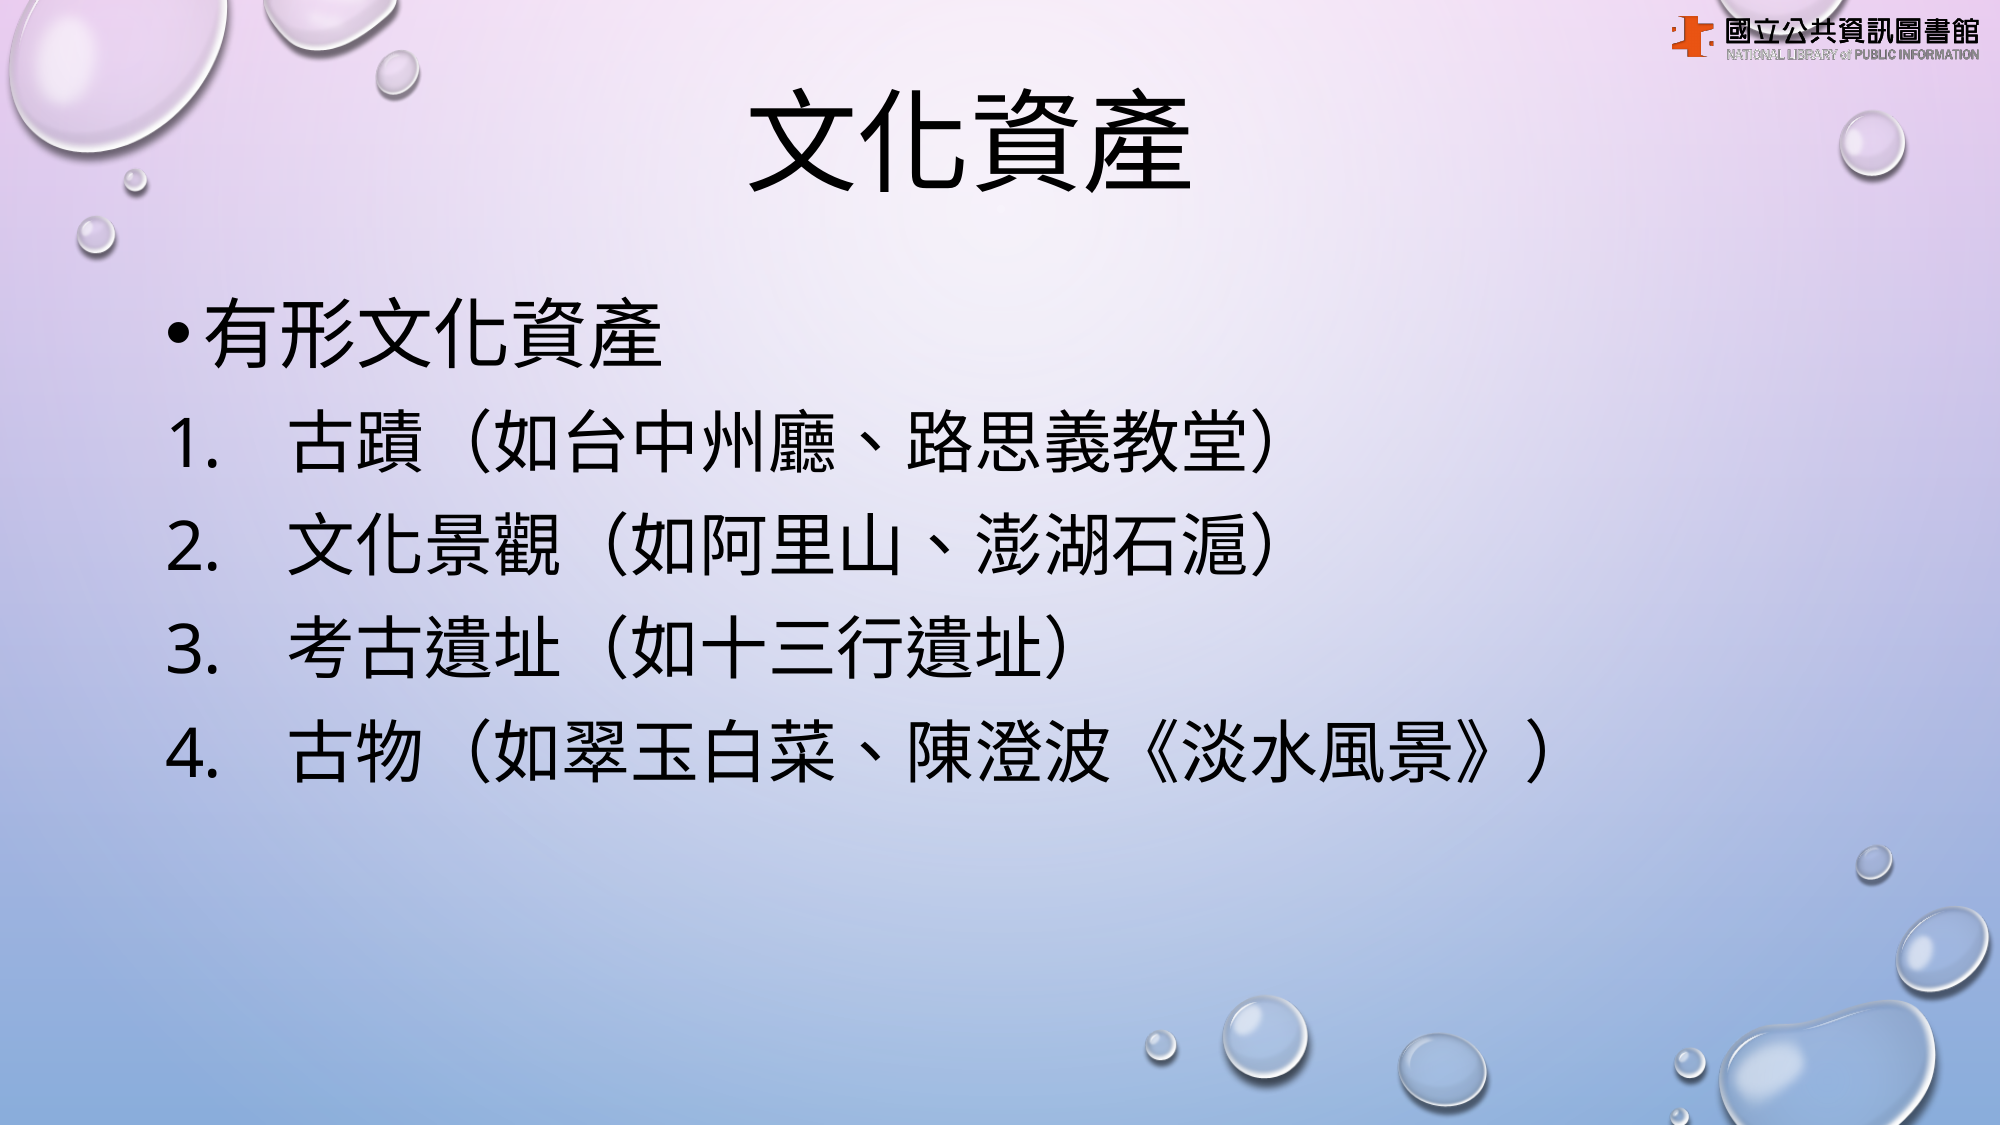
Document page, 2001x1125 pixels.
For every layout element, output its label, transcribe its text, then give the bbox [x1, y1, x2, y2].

title 文化資產 [120, 16, 1821, 278]
list 有形文化資產 古蹟（如台中州廳、路思義教堂） 文化景觀（如阿里山、澎湖石滬） 考古遺址（如十三行遺址） 古物（如翠玉白菜、陳澄波《淡水風景》） [150, 277, 1851, 840]
picture [0, 0, 2000, 1125]
